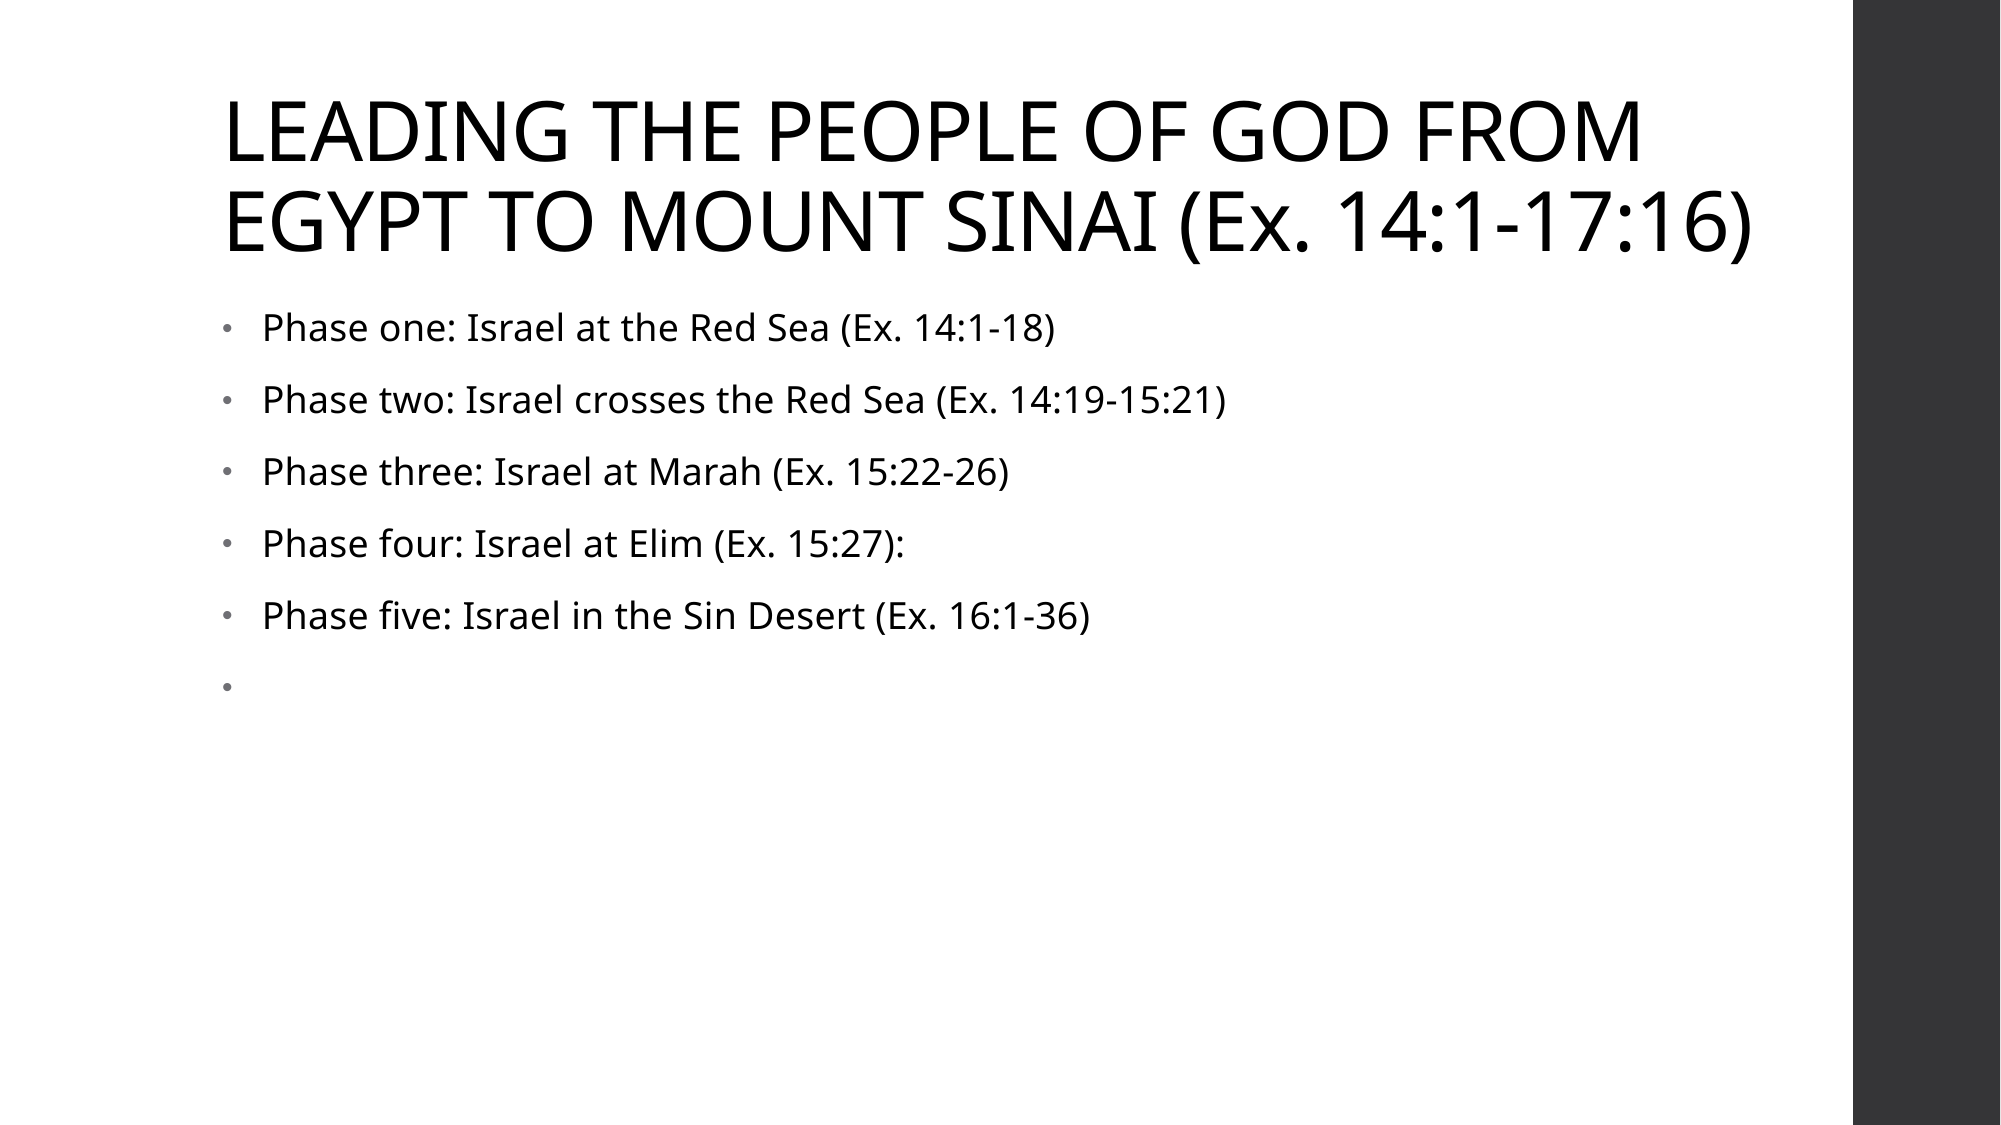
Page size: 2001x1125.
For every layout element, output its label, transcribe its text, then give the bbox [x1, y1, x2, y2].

title LEADING THE PEOPLE OF GOD FROM EGYPT TO MOUNT SINAI (Ex. 14:1-17:16) [206, 60, 1797, 278]
list Phase one: Israel at the Red Sea (Ex. 14:1-18) Phase two: Israel crosses the Red Sea (Ex. 14:19-15:21) Phase three: Israel at Marah (Ex. 15:22-26) Phase four: Israel at Elim (Ex. 15:27): Phase five: Israel in the Sin Desert (Ex. 16:1-36) [206, 299, 1617, 1014]
